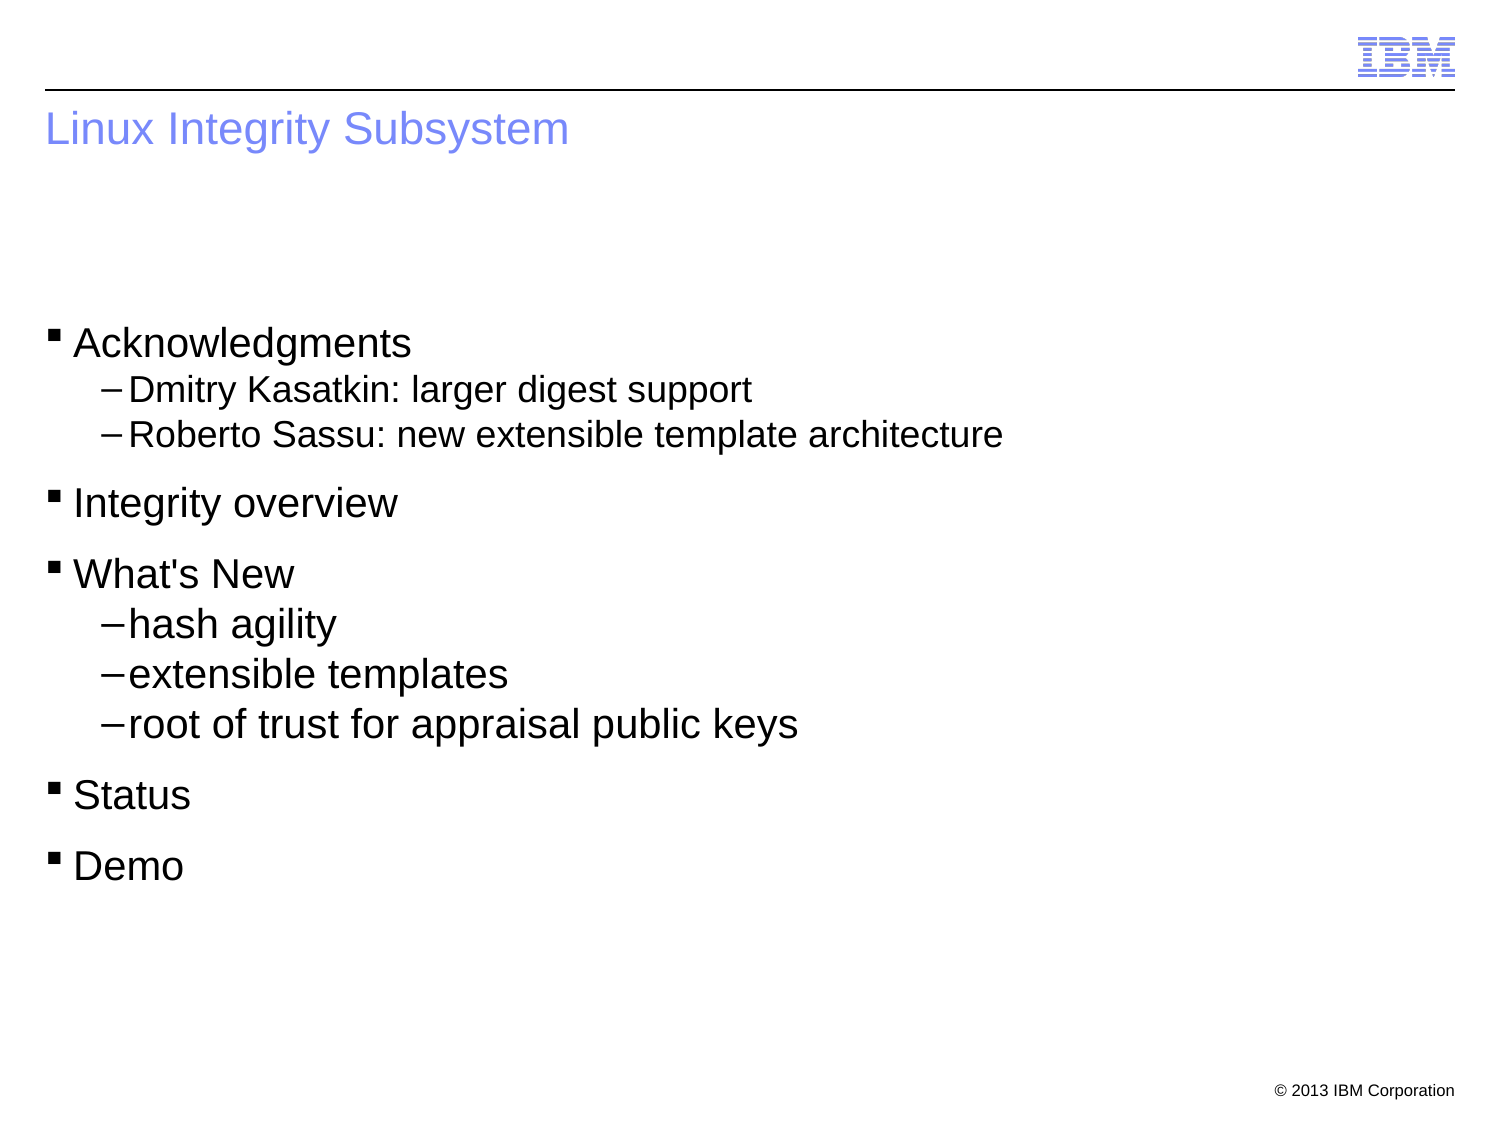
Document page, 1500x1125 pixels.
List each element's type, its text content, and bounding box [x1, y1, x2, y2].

title Linux Integrity Subsystem [29, 97, 1455, 218]
list Acknowledgments Dmitry Kasatkin: larger digest support Roberto Sassu: new extensible template architecture Integrity overview What's New hash agility extensible templates root of trust for appraisal public keys Status Demo [29, 307, 1455, 1058]
picture [1358, 37, 1455, 77]
